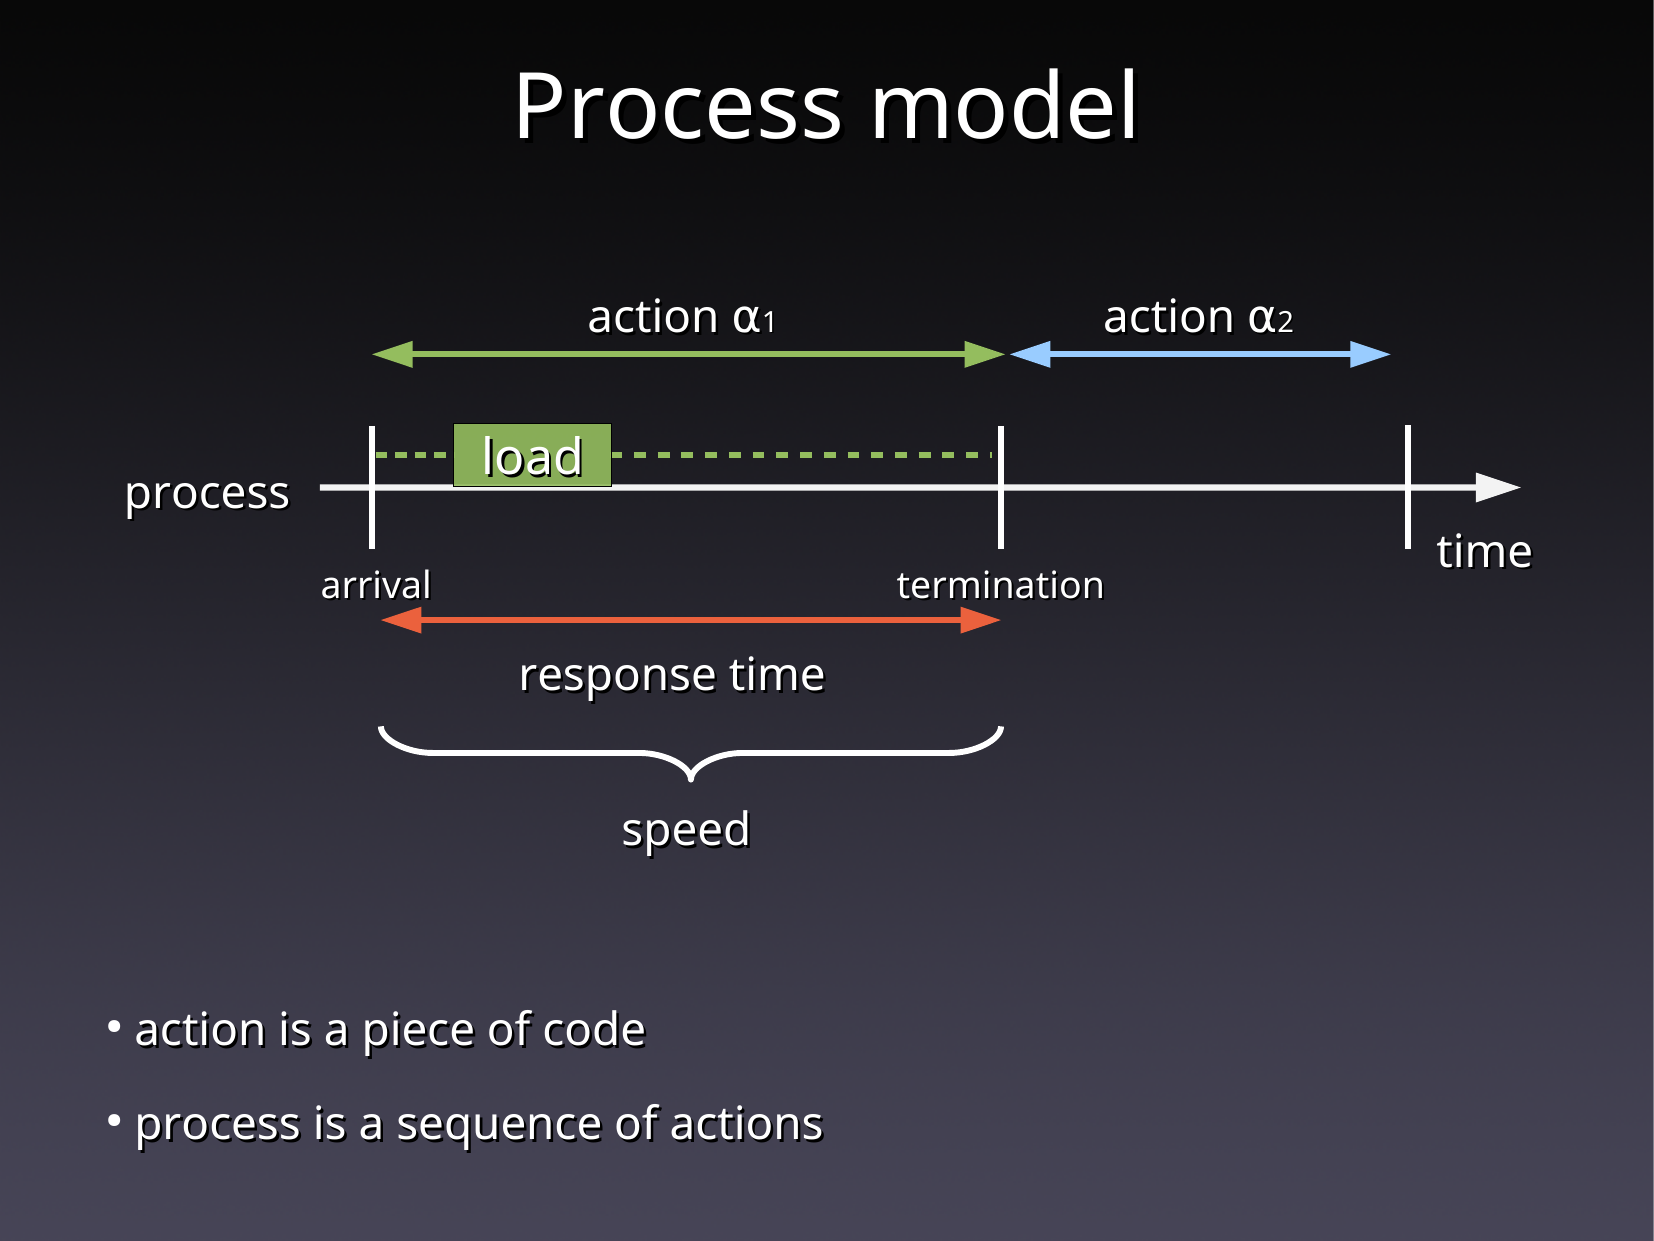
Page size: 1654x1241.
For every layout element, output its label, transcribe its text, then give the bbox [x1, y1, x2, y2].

text_box time [1436, 518, 1549, 580]
text_box process [124, 459, 311, 521]
text_box action is a piece of code process is a sequence of actions [106, 965, 904, 1120]
text_box response time [518, 641, 868, 704]
title Process model [120, 0, 1533, 208]
text_box load [453, 423, 612, 487]
text_box arrival [301, 558, 452, 610]
text_box action α1 [587, 283, 807, 346]
text_box speed [593, 796, 780, 859]
text_box termination [885, 558, 1117, 610]
picture [0, 0, 1654, 1241]
text_box action α2 [1103, 283, 1312, 346]
